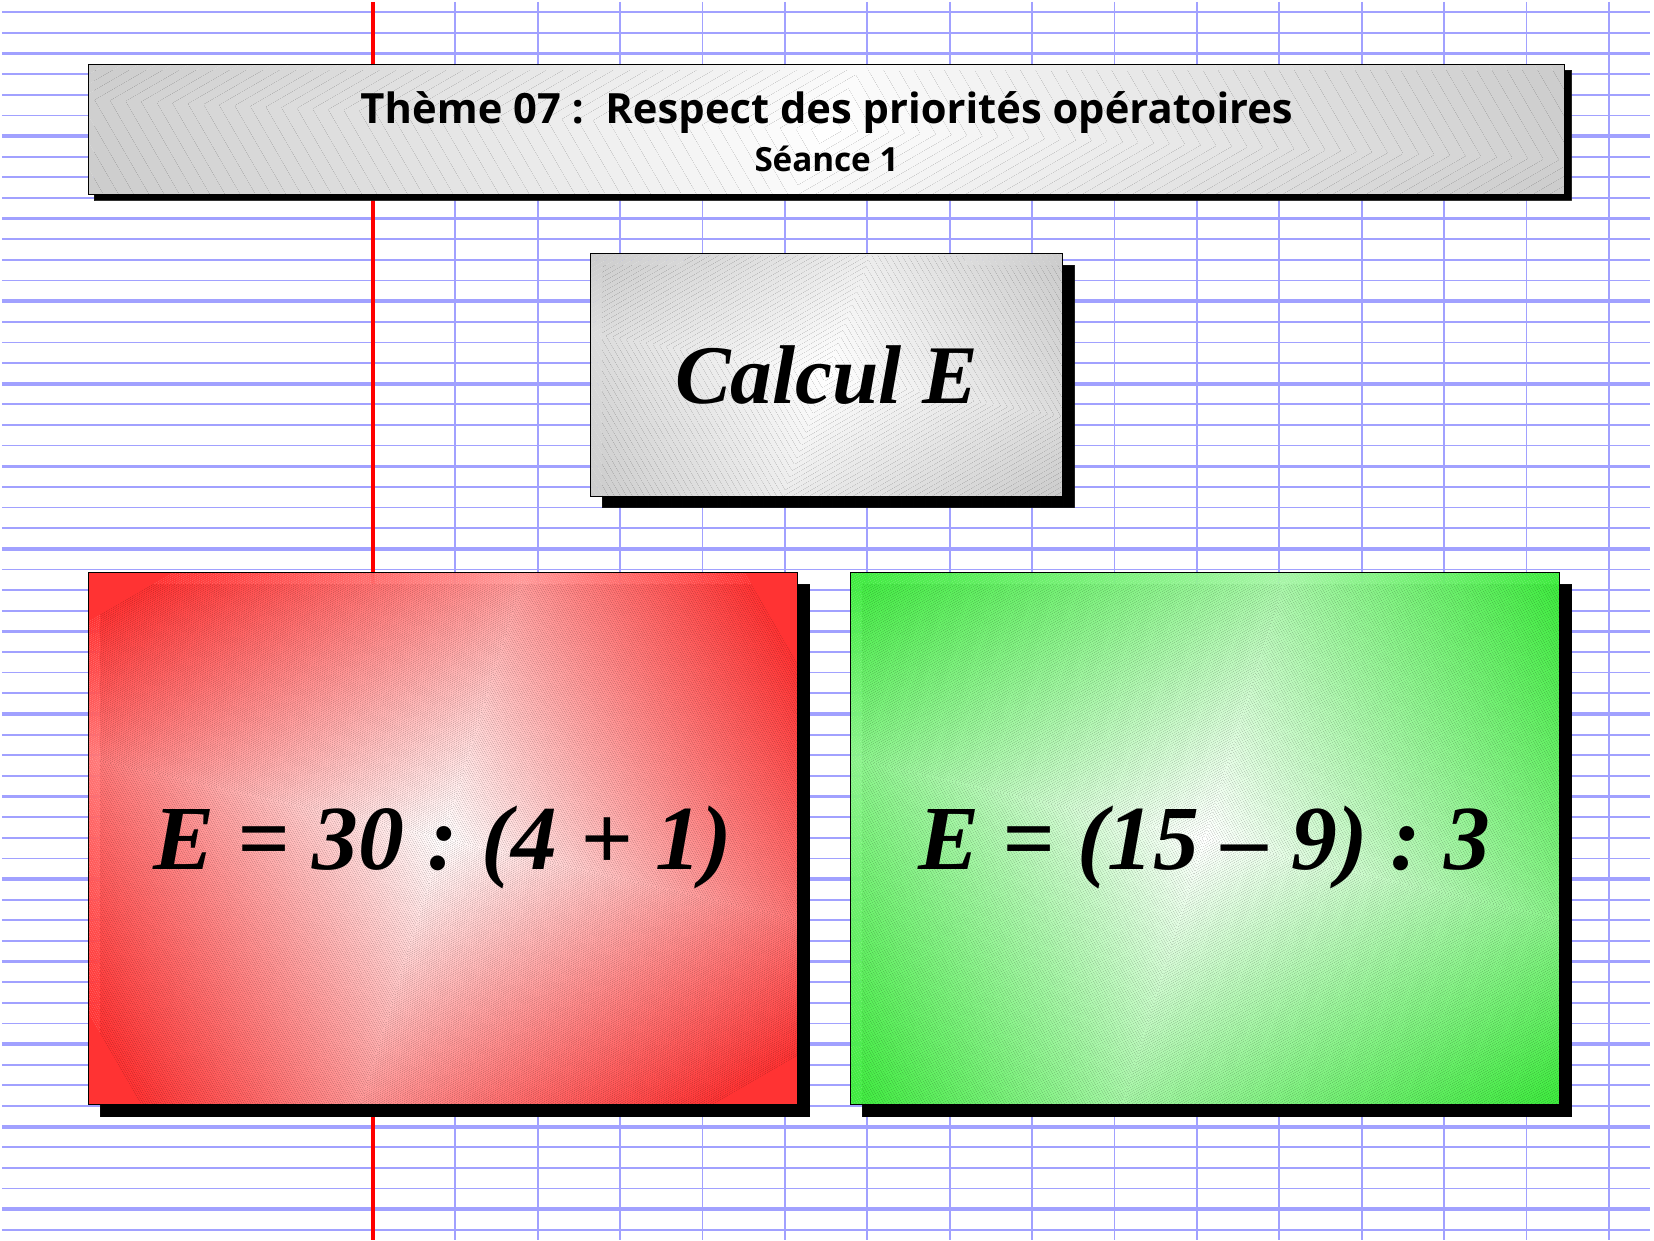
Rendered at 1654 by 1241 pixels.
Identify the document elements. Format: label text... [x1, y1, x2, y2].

text_box Calcul E [590, 253, 1063, 497]
text_box Thème 07 : Respect des priorités opératoires Séance 1 [88, 64, 1565, 195]
text_box E = (15 – 9) : 3 [850, 572, 1560, 1105]
text_box E = 30 : (4 + 1) [88, 572, 798, 1105]
picture [0, 0, 1654, 1241]
